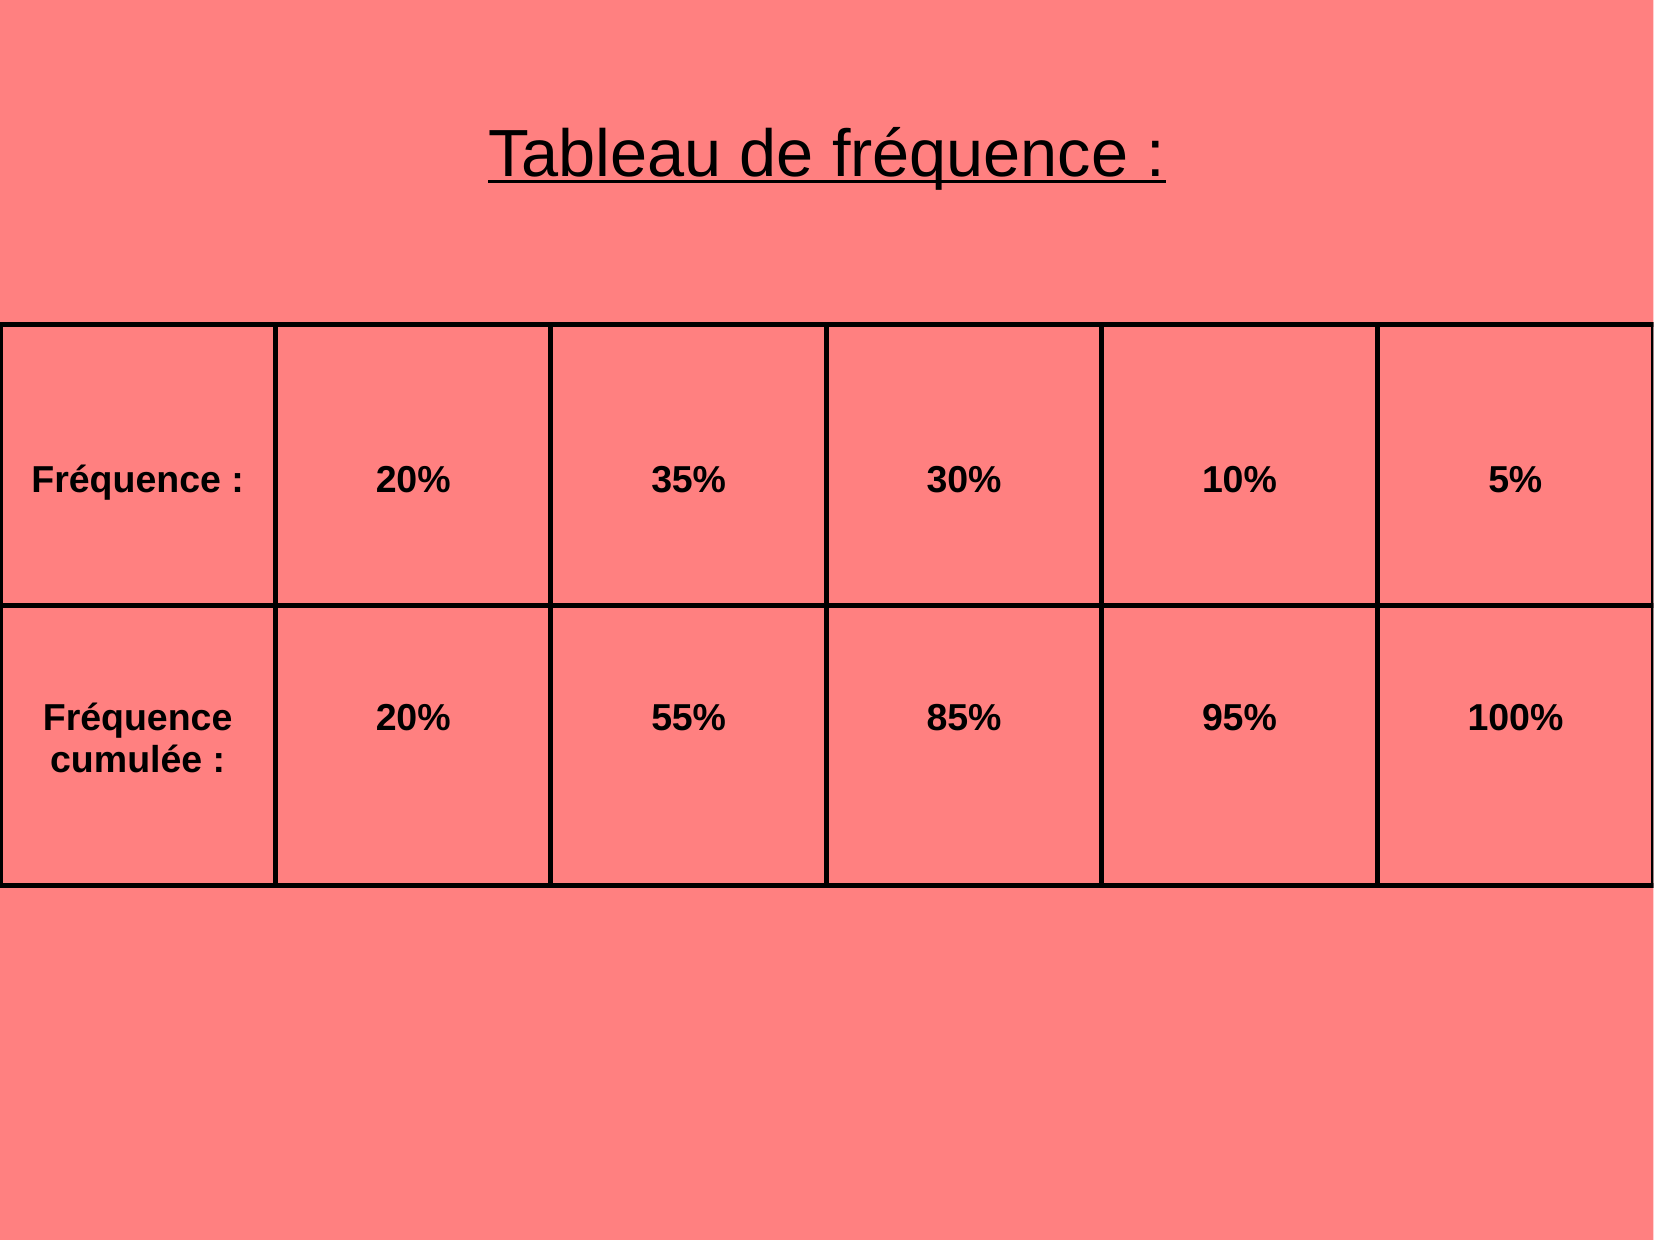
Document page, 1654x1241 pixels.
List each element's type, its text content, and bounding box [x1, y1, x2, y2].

table_header 5% [1380, 327, 1651, 603]
table_cell 95% [1104, 608, 1375, 883]
table_header 10% [1104, 327, 1375, 603]
table_header 20% [278, 327, 548, 603]
table_cell 85% [829, 608, 1099, 883]
table_header Fréquence : [3, 327, 273, 603]
table_cell 55% [553, 608, 824, 883]
table_cell Fréquence cumulée : [3, 608, 273, 883]
table_cell 20% [278, 608, 548, 883]
title Tableau de fréquence : [82, 49, 1571, 257]
table_cell 100% [1380, 608, 1651, 883]
table_header 30% [829, 327, 1099, 603]
table_header 35% [553, 327, 824, 603]
